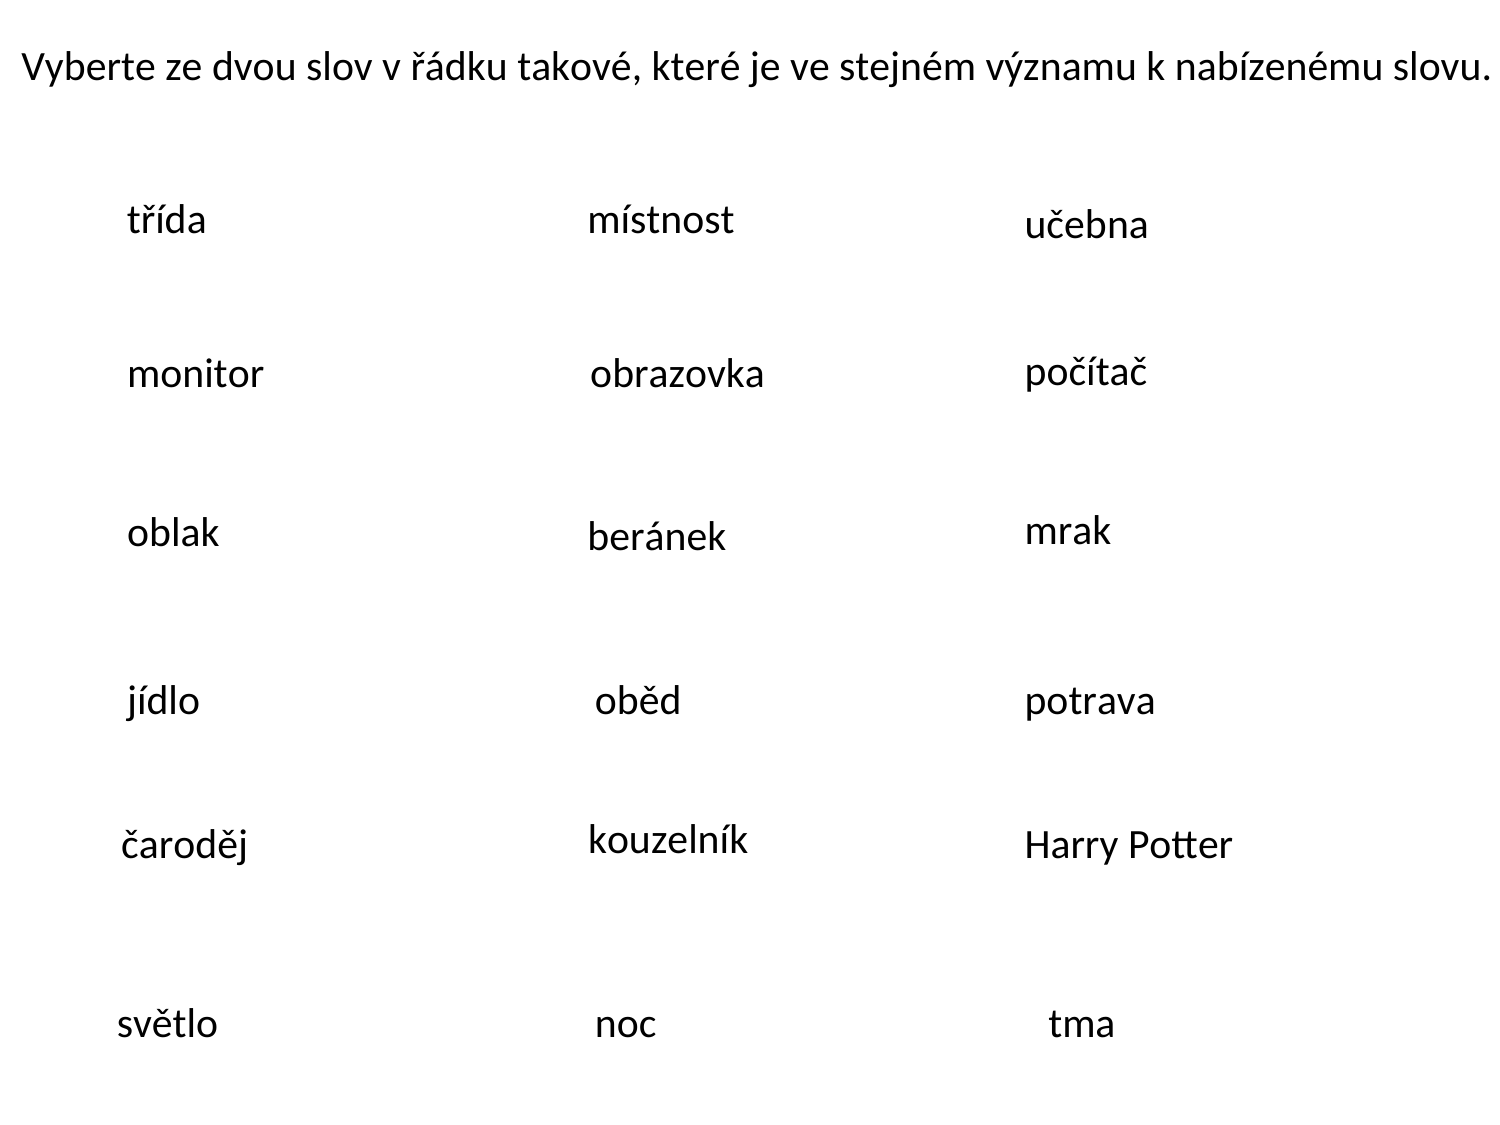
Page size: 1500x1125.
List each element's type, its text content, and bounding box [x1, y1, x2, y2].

text_box noc [580, 988, 672, 1054]
text_box světlo [102, 988, 234, 1054]
text_box třída [112, 184, 222, 251]
text_box beránek [572, 501, 869, 567]
text_box místnost [572, 184, 750, 251]
text_box oblak [112, 496, 235, 563]
text_box tma [1033, 988, 1131, 1054]
text_box jídlo [112, 665, 215, 731]
text_box oběd [580, 665, 817, 731]
text_box Harry Potter [1009, 809, 1249, 876]
text_box čaroděj [106, 809, 264, 876]
text_box potrava [1009, 665, 1258, 731]
text_box učebna [1009, 189, 1258, 256]
text_box Vyberte ze dvou slov v řádku takové, které je ve stejném významu k nabízenému slovu. [6, 31, 1500, 97]
text_box počítač [1009, 336, 1282, 402]
text_box kouzelník [573, 803, 764, 870]
text_box monitor [112, 338, 280, 404]
text_box obrazovka [537, 338, 818, 404]
text_box mrak [1009, 495, 1258, 561]
